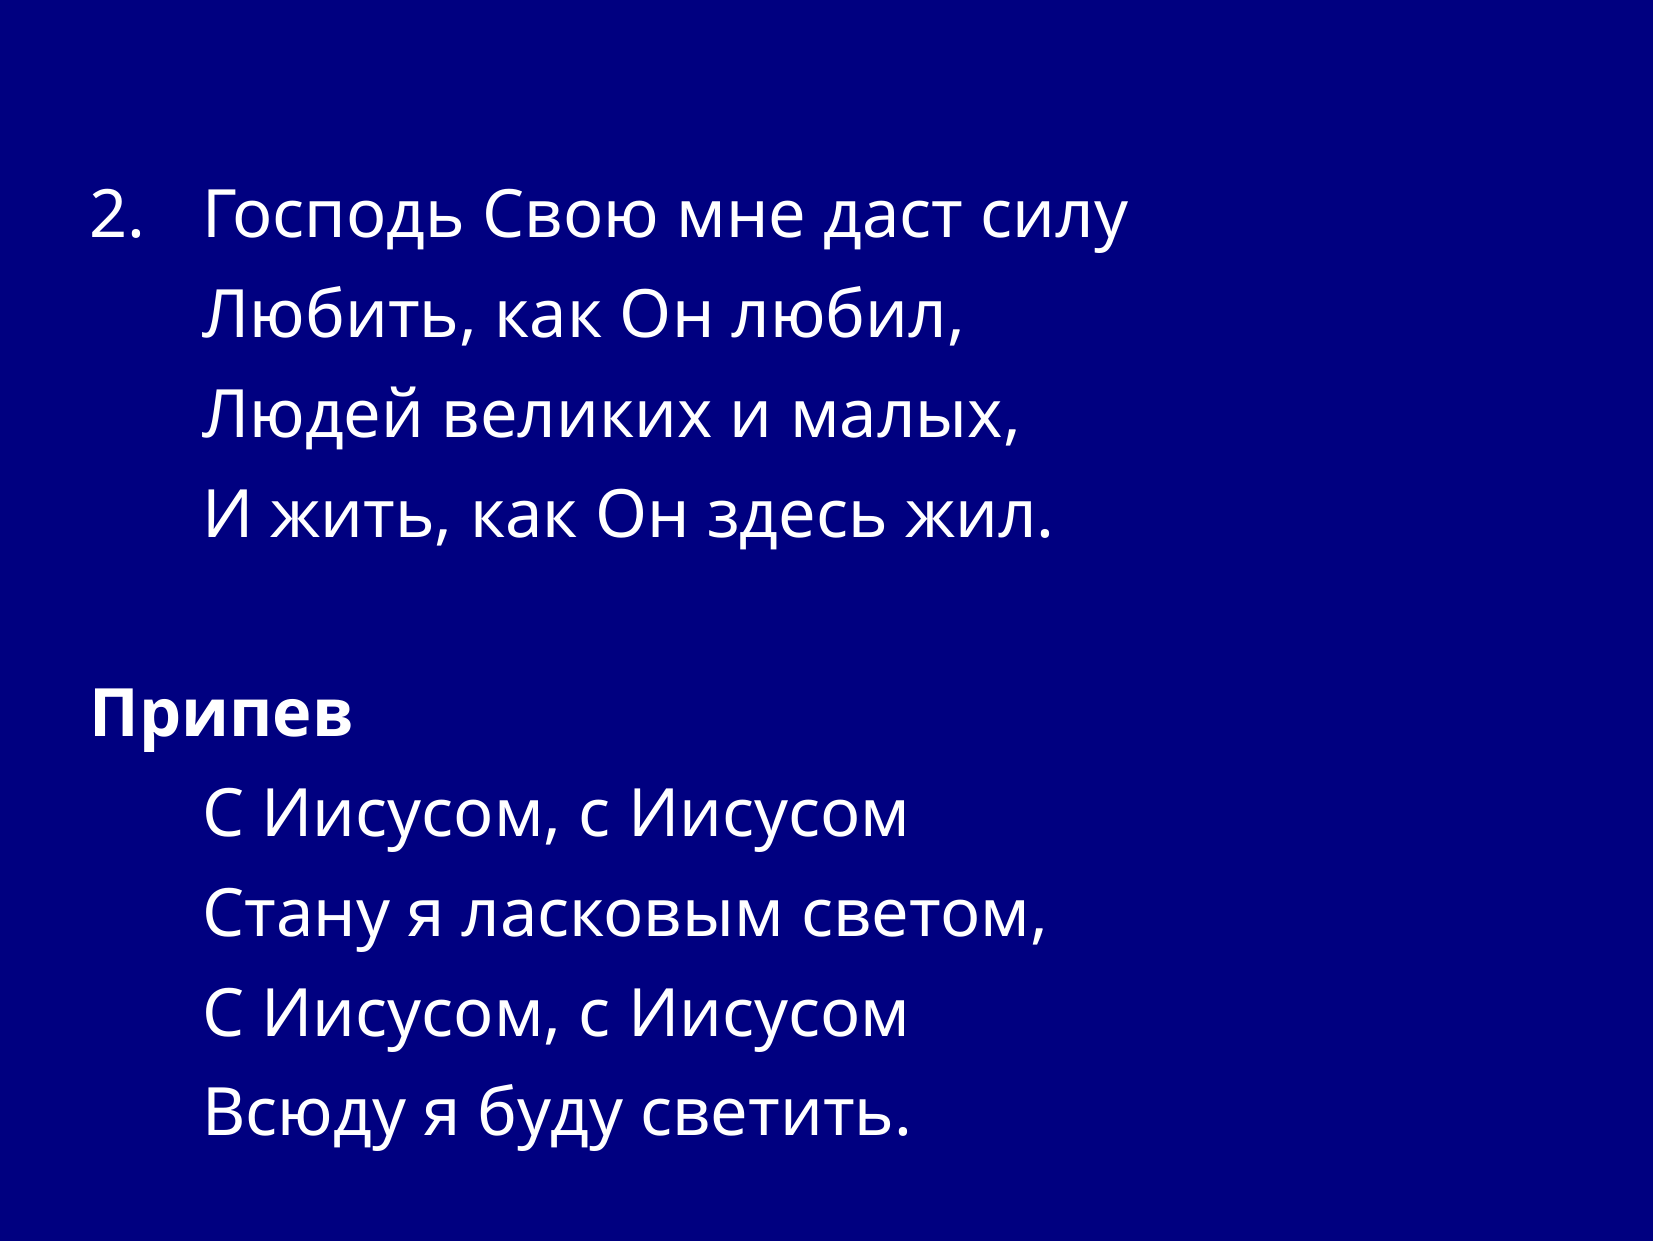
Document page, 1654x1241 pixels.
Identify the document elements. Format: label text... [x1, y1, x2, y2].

text_box 2. Господь Свою мне даст силу Любить, как Он любил, Людей великих и малых, И жить, как Он здесь жил. Припев С Иисусом, с Иисусом Стану я ласковым светом, С Иисусом, с Иисусом Всюду я буду светить. [75, 150, 1576, 1163]
